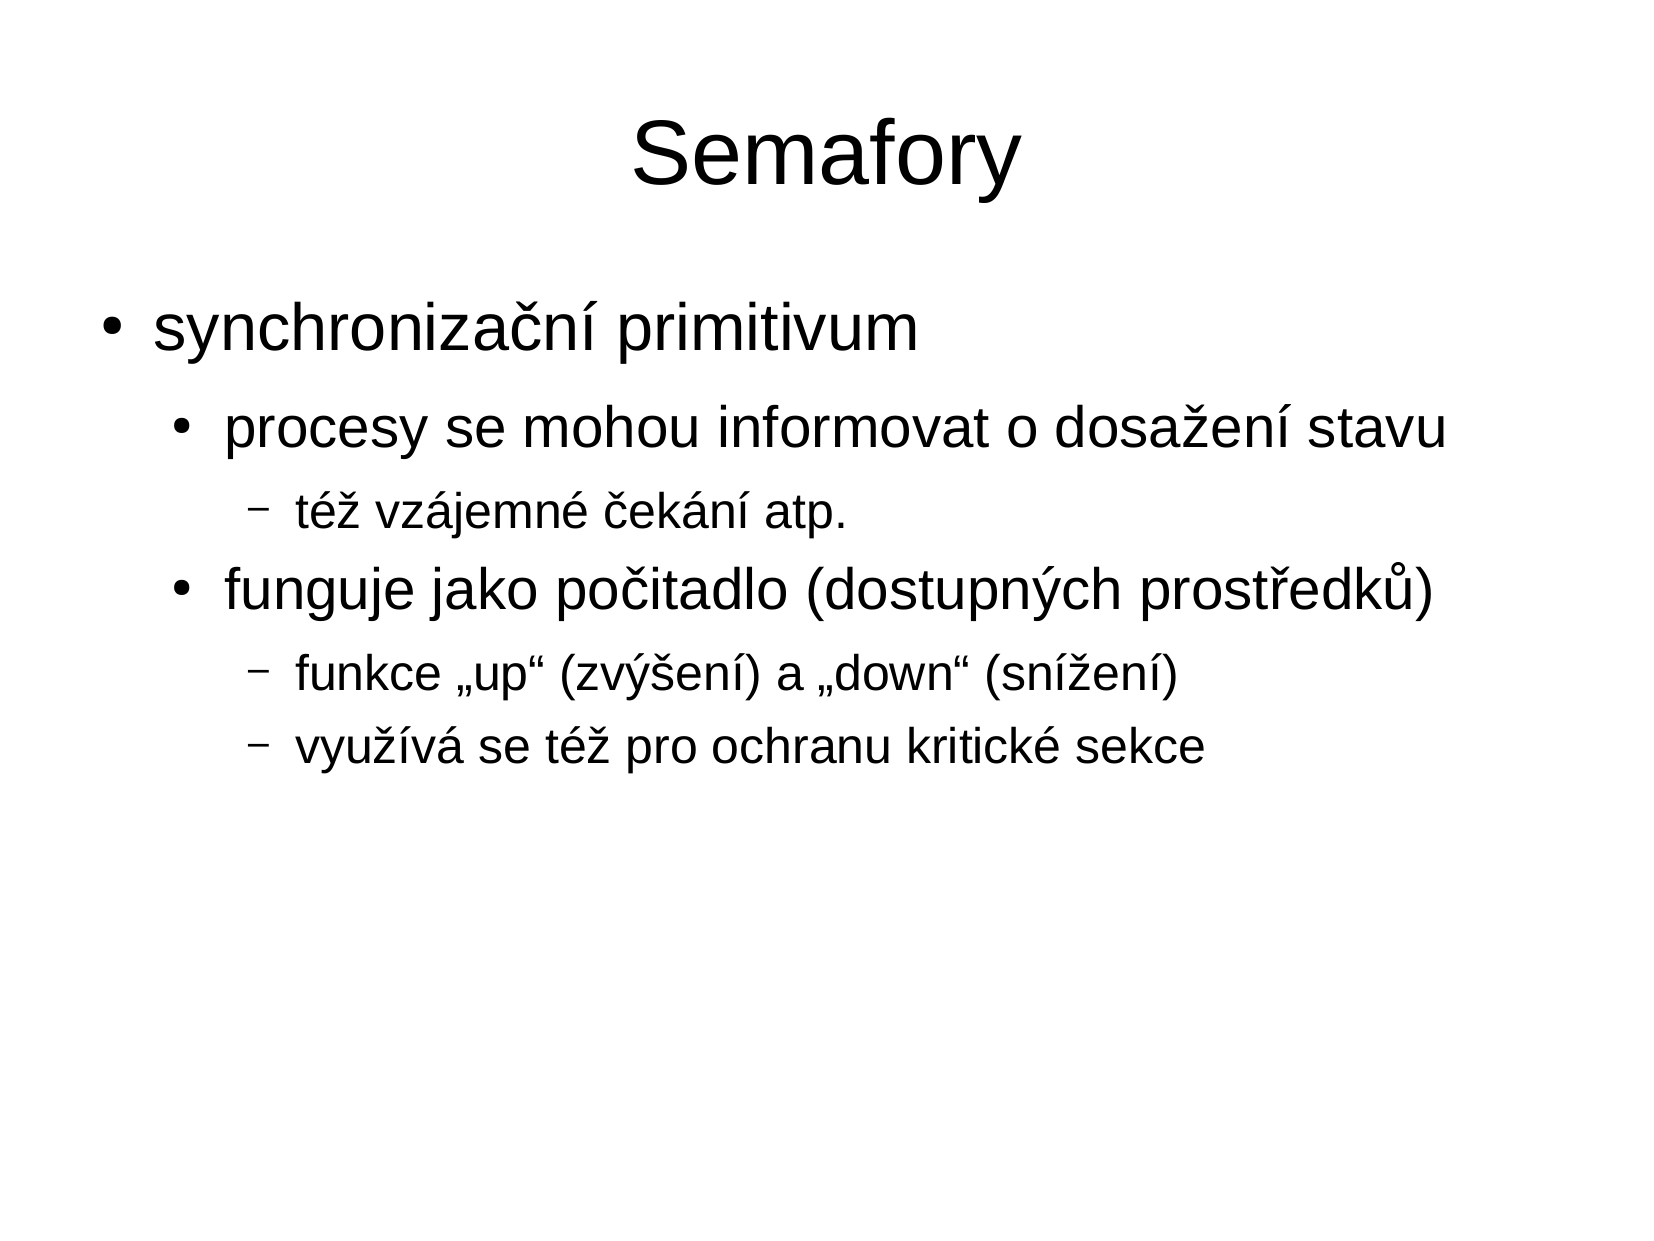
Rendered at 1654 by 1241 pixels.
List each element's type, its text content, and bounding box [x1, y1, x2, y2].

title Semafory [82, 56, 1571, 250]
list synchronizační primitivum procesy se mohou informovat o dosažení stavu též vzájemné čekání atp. funguje jako počitadlo (dostupných prostředků) funkce „up“ (zvýšení) a „down“ (snížení) využívá se též pro ochranu kritické sekce [82, 290, 1571, 1094]
